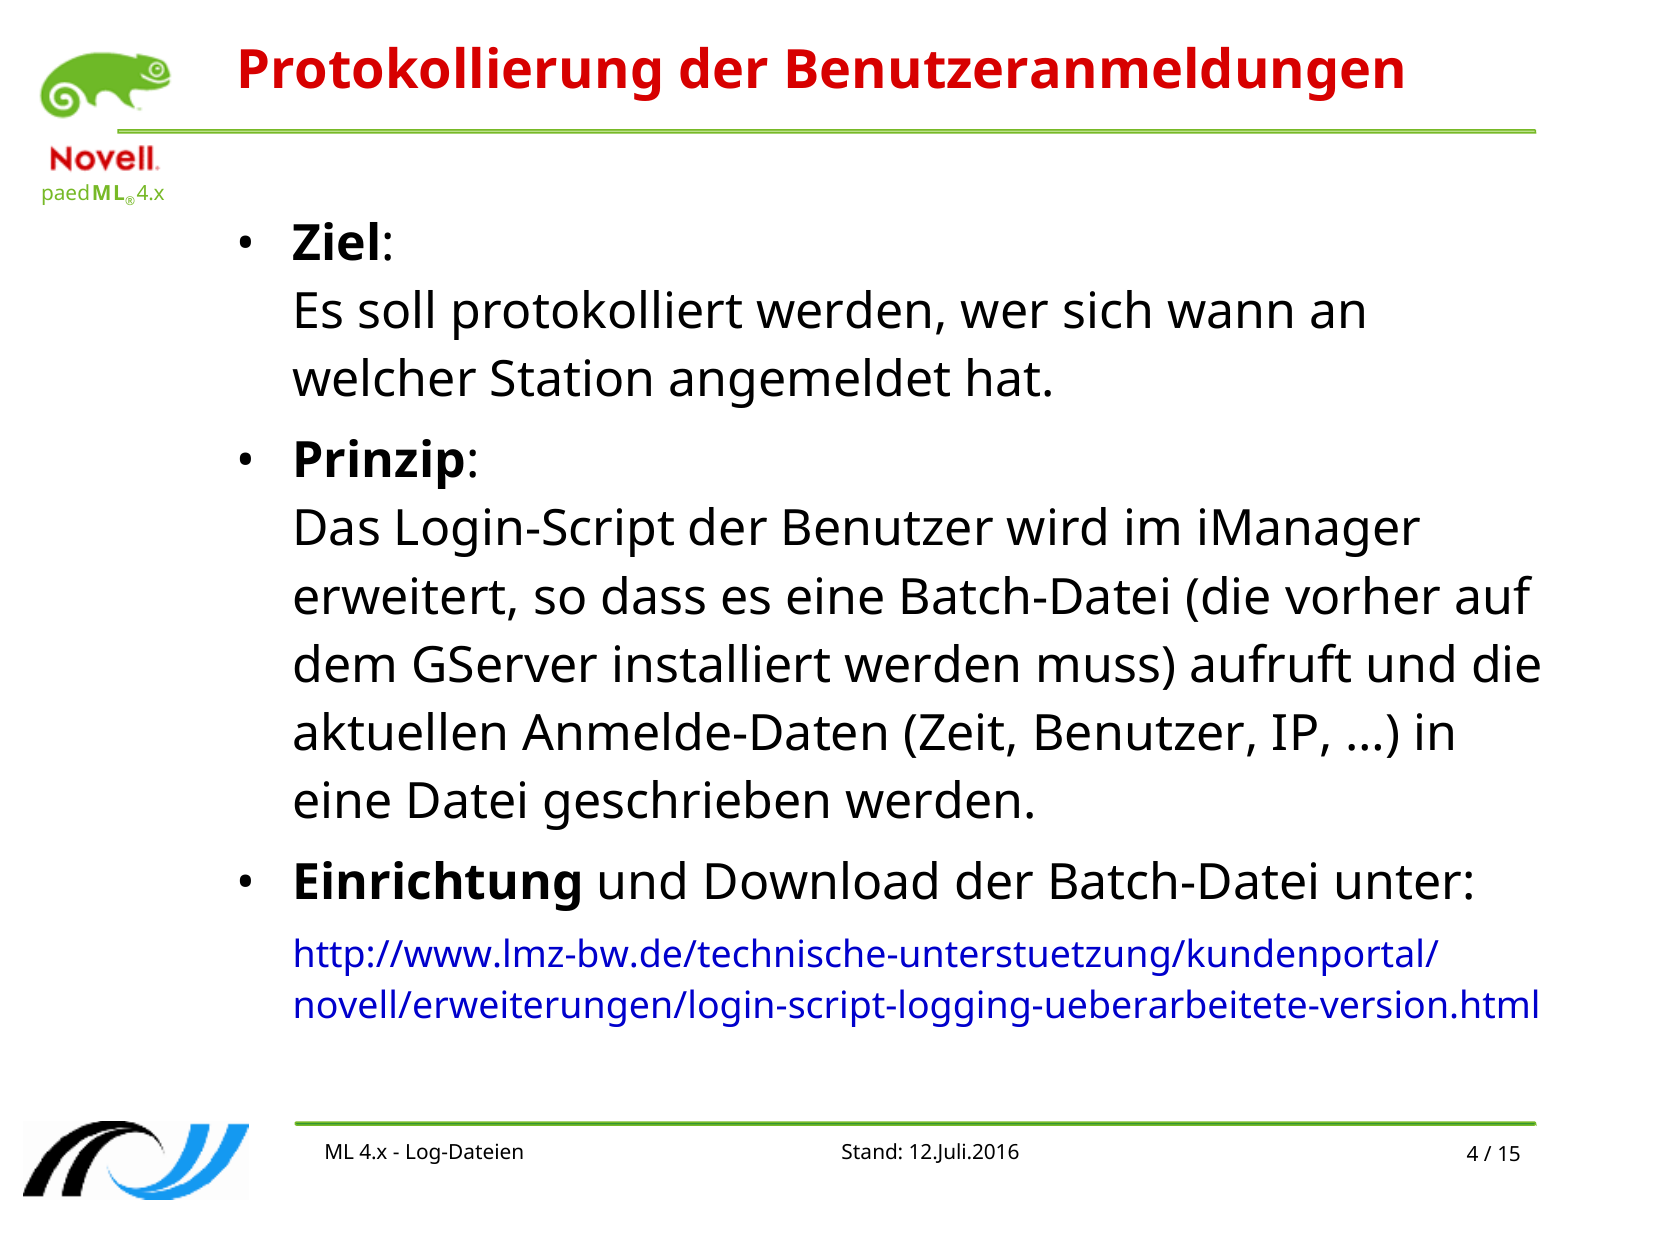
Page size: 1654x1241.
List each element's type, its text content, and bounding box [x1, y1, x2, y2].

title Protokollierung der Benutzeranmeldungen [236, 17, 1536, 119]
list Ziel: Es soll protokolliert werden, wer sich wann an welcher Station angemeldet hat. Prinzip: Das Login-Script der Benutzer wird im iManager erweitert, so dass es eine Batch-Datei (die vorher auf dem GServer installiert werden muss) aufruft und die aktuellen Anmelde-Daten (Zeit, Benutzer, IP, …) in eine Datei geschrieben werden. Einrichtung und Download der Batch-Datei unter: http://www.lmz-bw.de/technische-unterstuetzung/kundenportal/novell/erweiterungen/login-script-logging-ueberarbeitete-version.html [236, 206, 1565, 1063]
picture [26, 35, 184, 193]
picture [23, 1121, 249, 1200]
